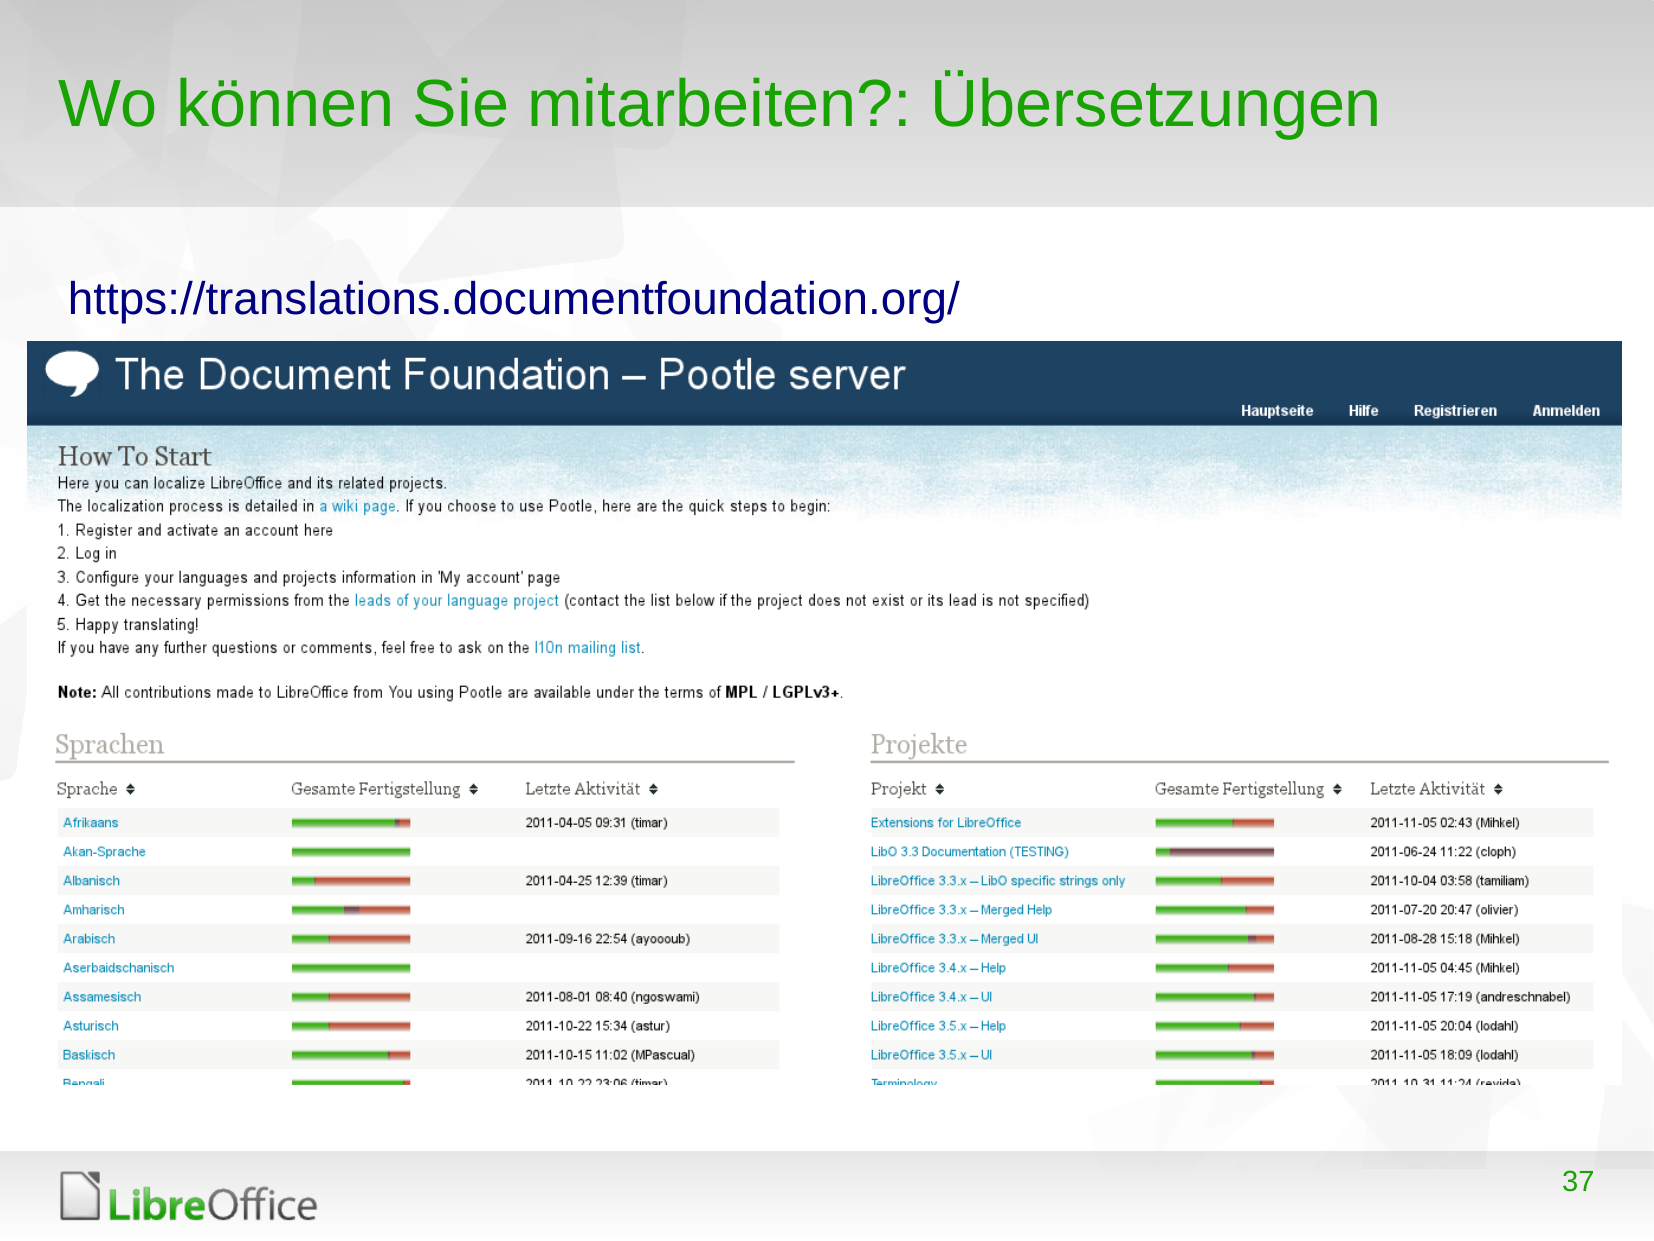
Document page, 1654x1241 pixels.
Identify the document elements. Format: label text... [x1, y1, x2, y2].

picture [41, 1152, 337, 1240]
text_box https://translations.documentfoundation.org/ [53, 265, 976, 332]
title Wo können Sie mitarbeiten?: Übersetzungen [59, 29, 1595, 178]
picture [0, 0, 1654, 1169]
